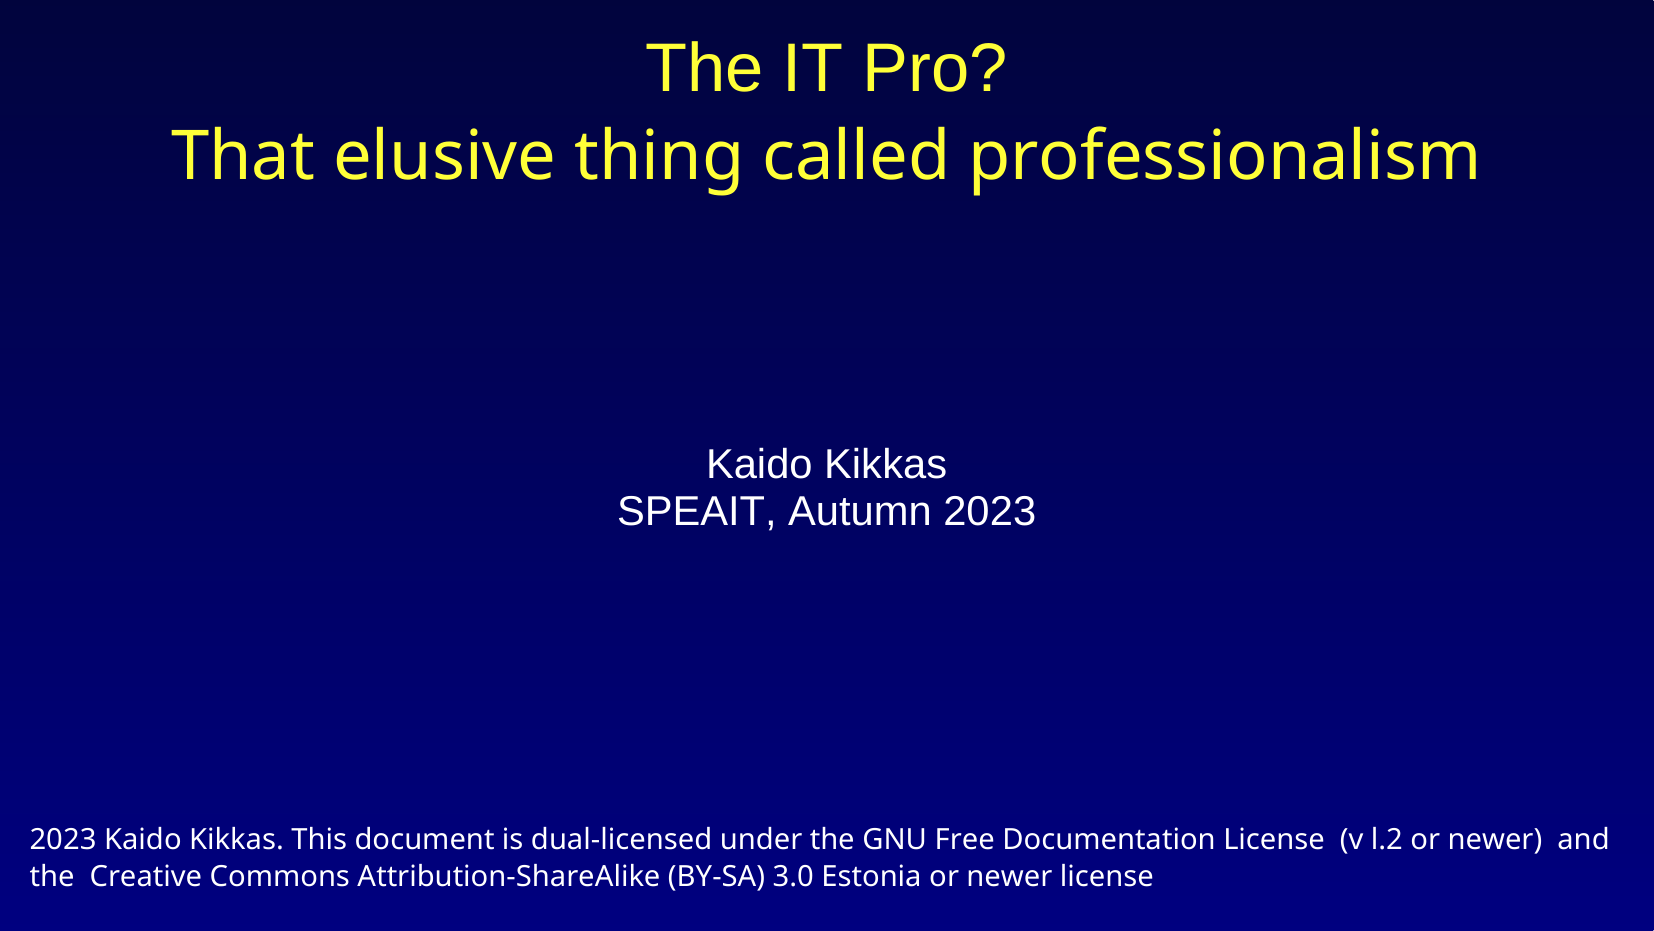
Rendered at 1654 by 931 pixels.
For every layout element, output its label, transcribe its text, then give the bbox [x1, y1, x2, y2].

title The IT Pro? That elusive thing called professionalism [82, 30, 1571, 199]
subtitle Kaido Kikkas SPEAIT, Autumn 2023 [82, 217, 1571, 758]
text_box 2023 Kaido Kikkas. This document is dual-licensed under the GNU Free Documentation License (v l.2 or newer) and the Creative Commons Attribution-ShareAlike (BY-SA) 3.0 Estonia or newer license [29, 819, 1631, 895]
